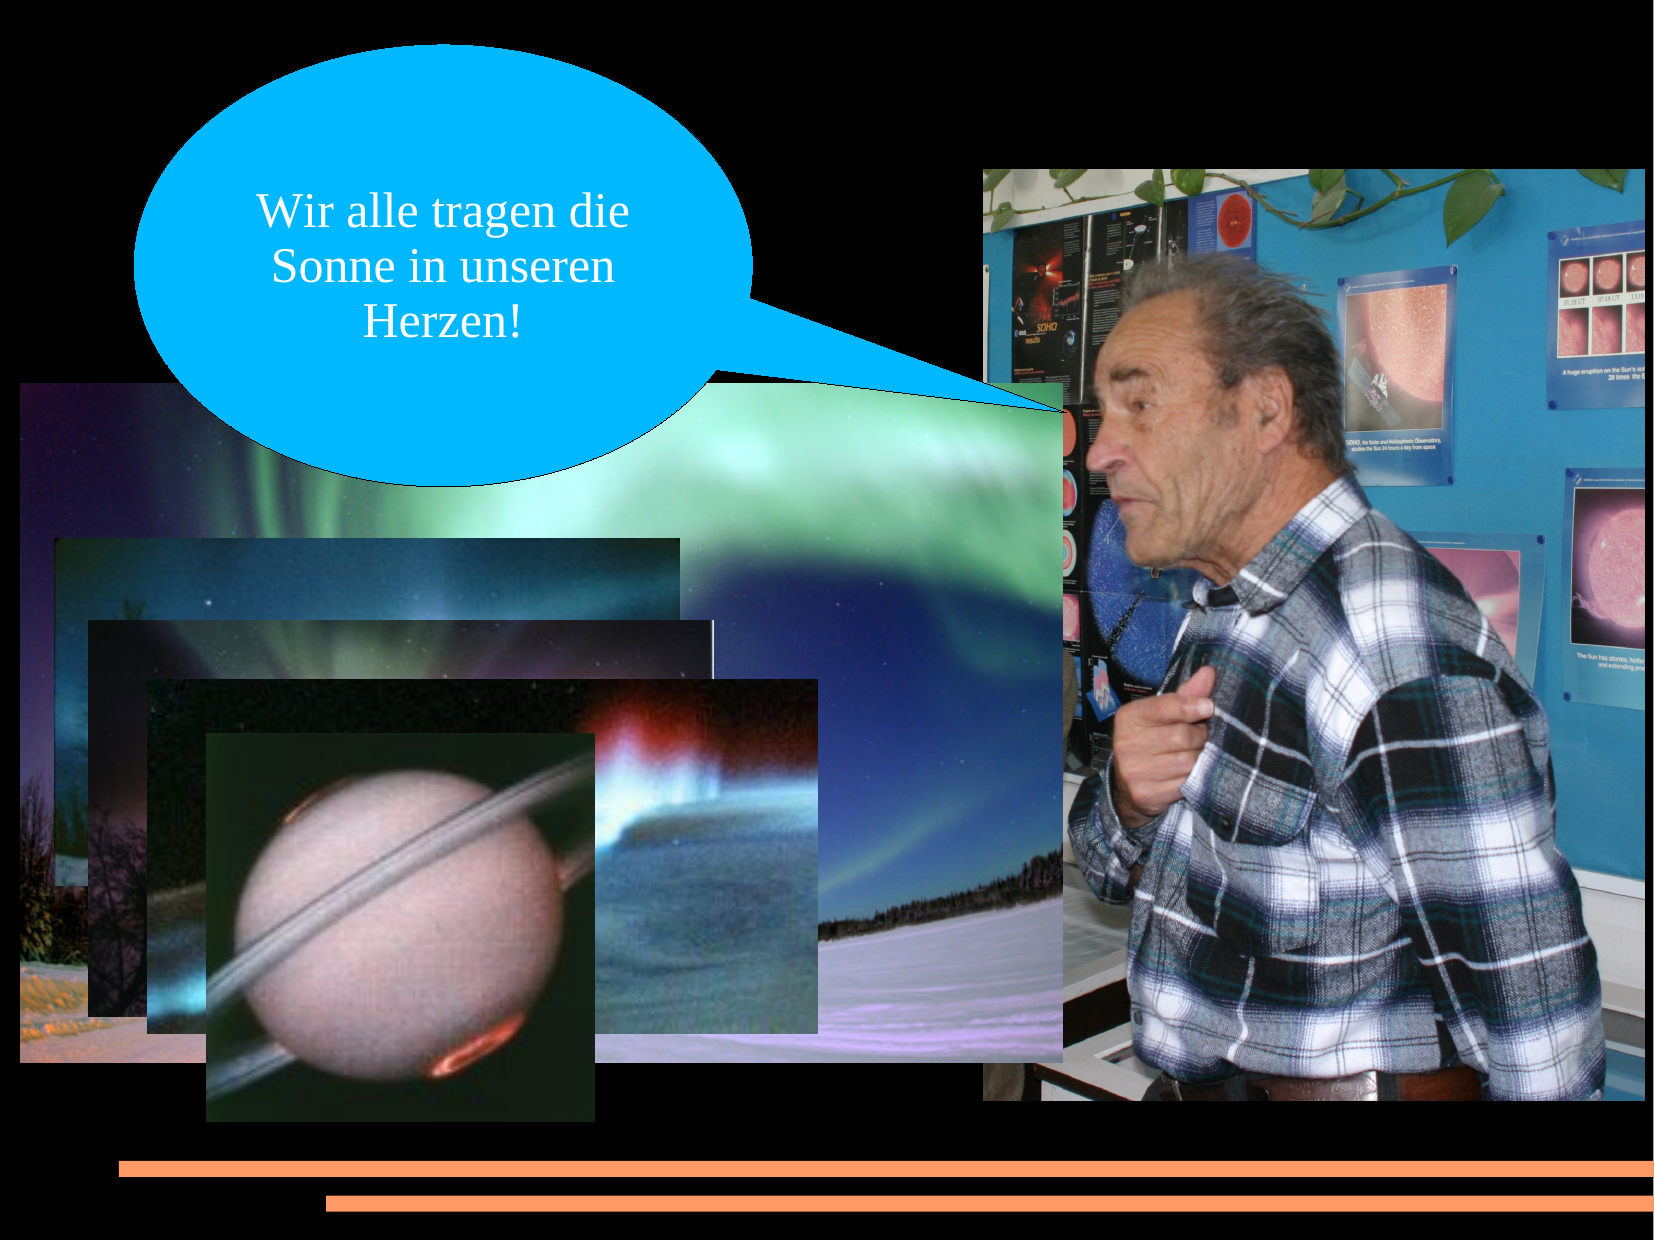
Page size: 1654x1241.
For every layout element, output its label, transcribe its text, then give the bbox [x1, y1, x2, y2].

picture [20, 169, 1645, 1123]
text_box Wir alle tragen die Sonne in unseren Herzen! [133, 43, 1067, 487]
